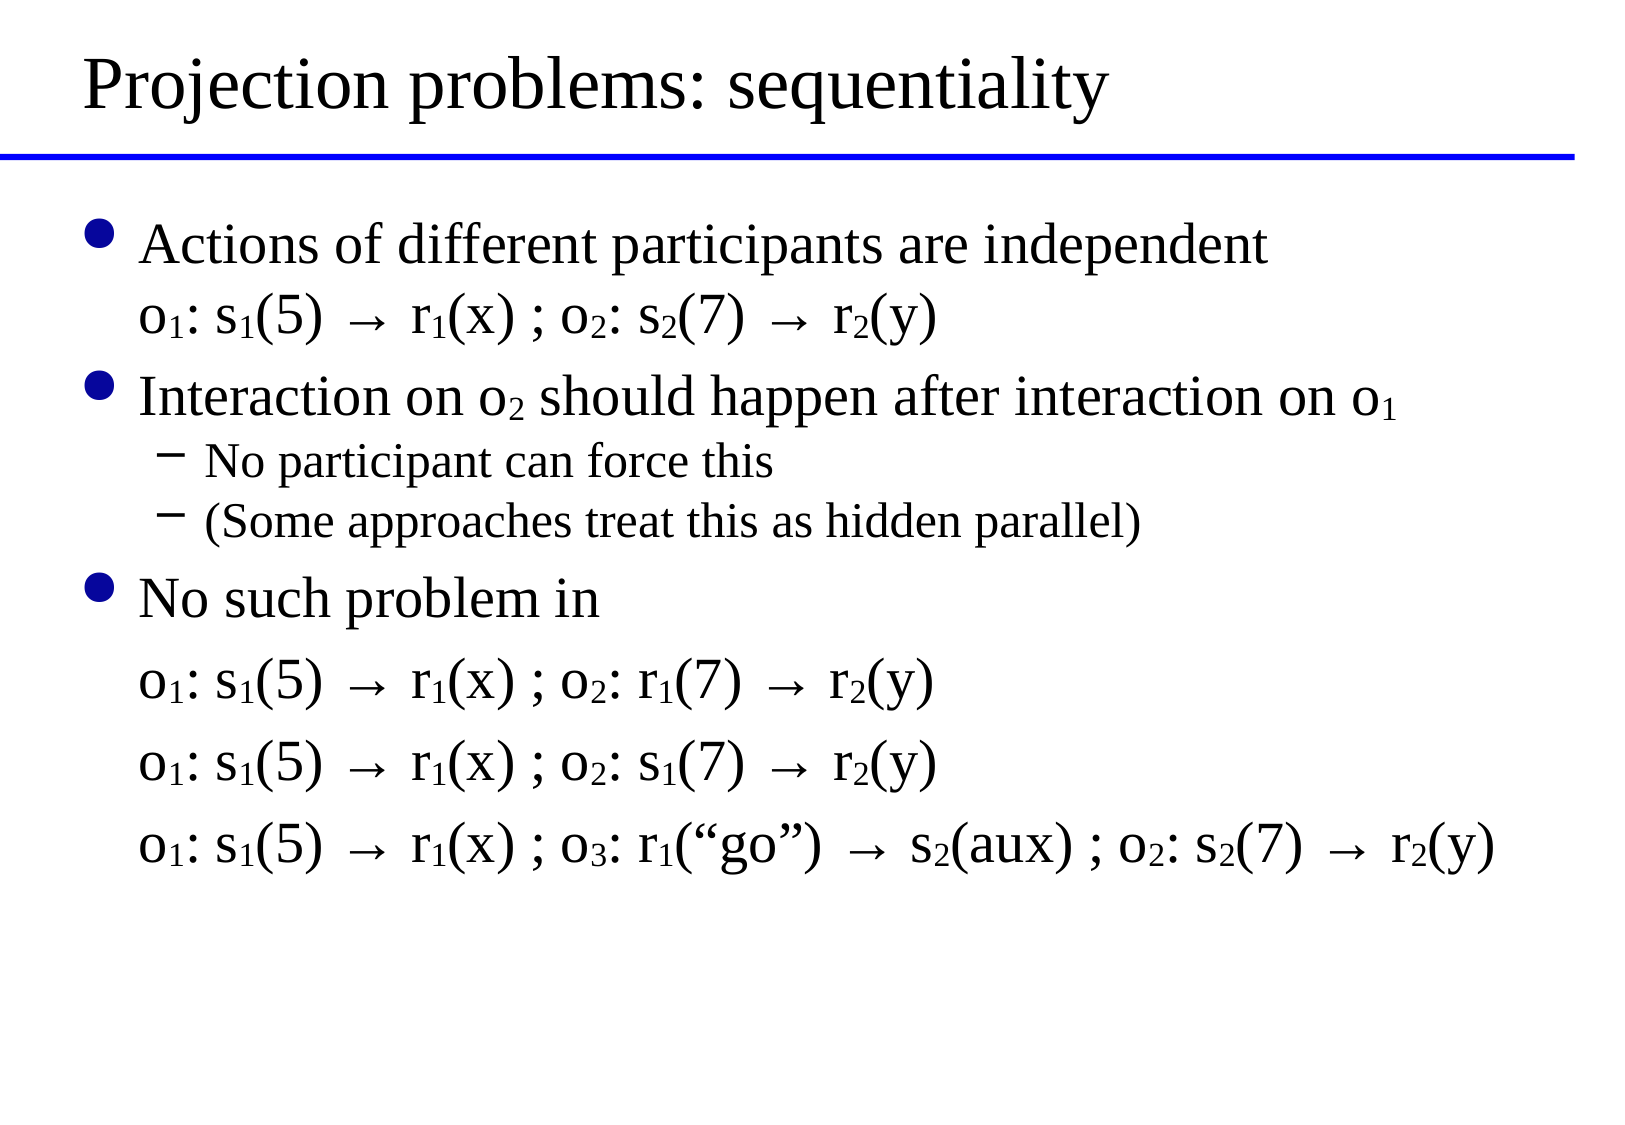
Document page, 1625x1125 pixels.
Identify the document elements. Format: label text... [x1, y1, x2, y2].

list Actions of different participants are independent o1: s1(5) → r1(x) ; o2: s2(7) → r2(y) Interaction on o2 should happen after interaction on o1 No participant can force this (Some approaches treat this as hidden parallel) No such problem in o1: s1(5) → r1(x) ; o2: r1(7) → r2(y) o1: s1(5) → r1(x) ; o2: s1(7) → r2(y) o1: s1(5) → r1(x) ; o3: r1(“go”) → s2(aux) ; o2: s2(7) → r2(y) [67, 198, 1546, 1061]
title Projection problems: sequentiality [67, 27, 1544, 131]
